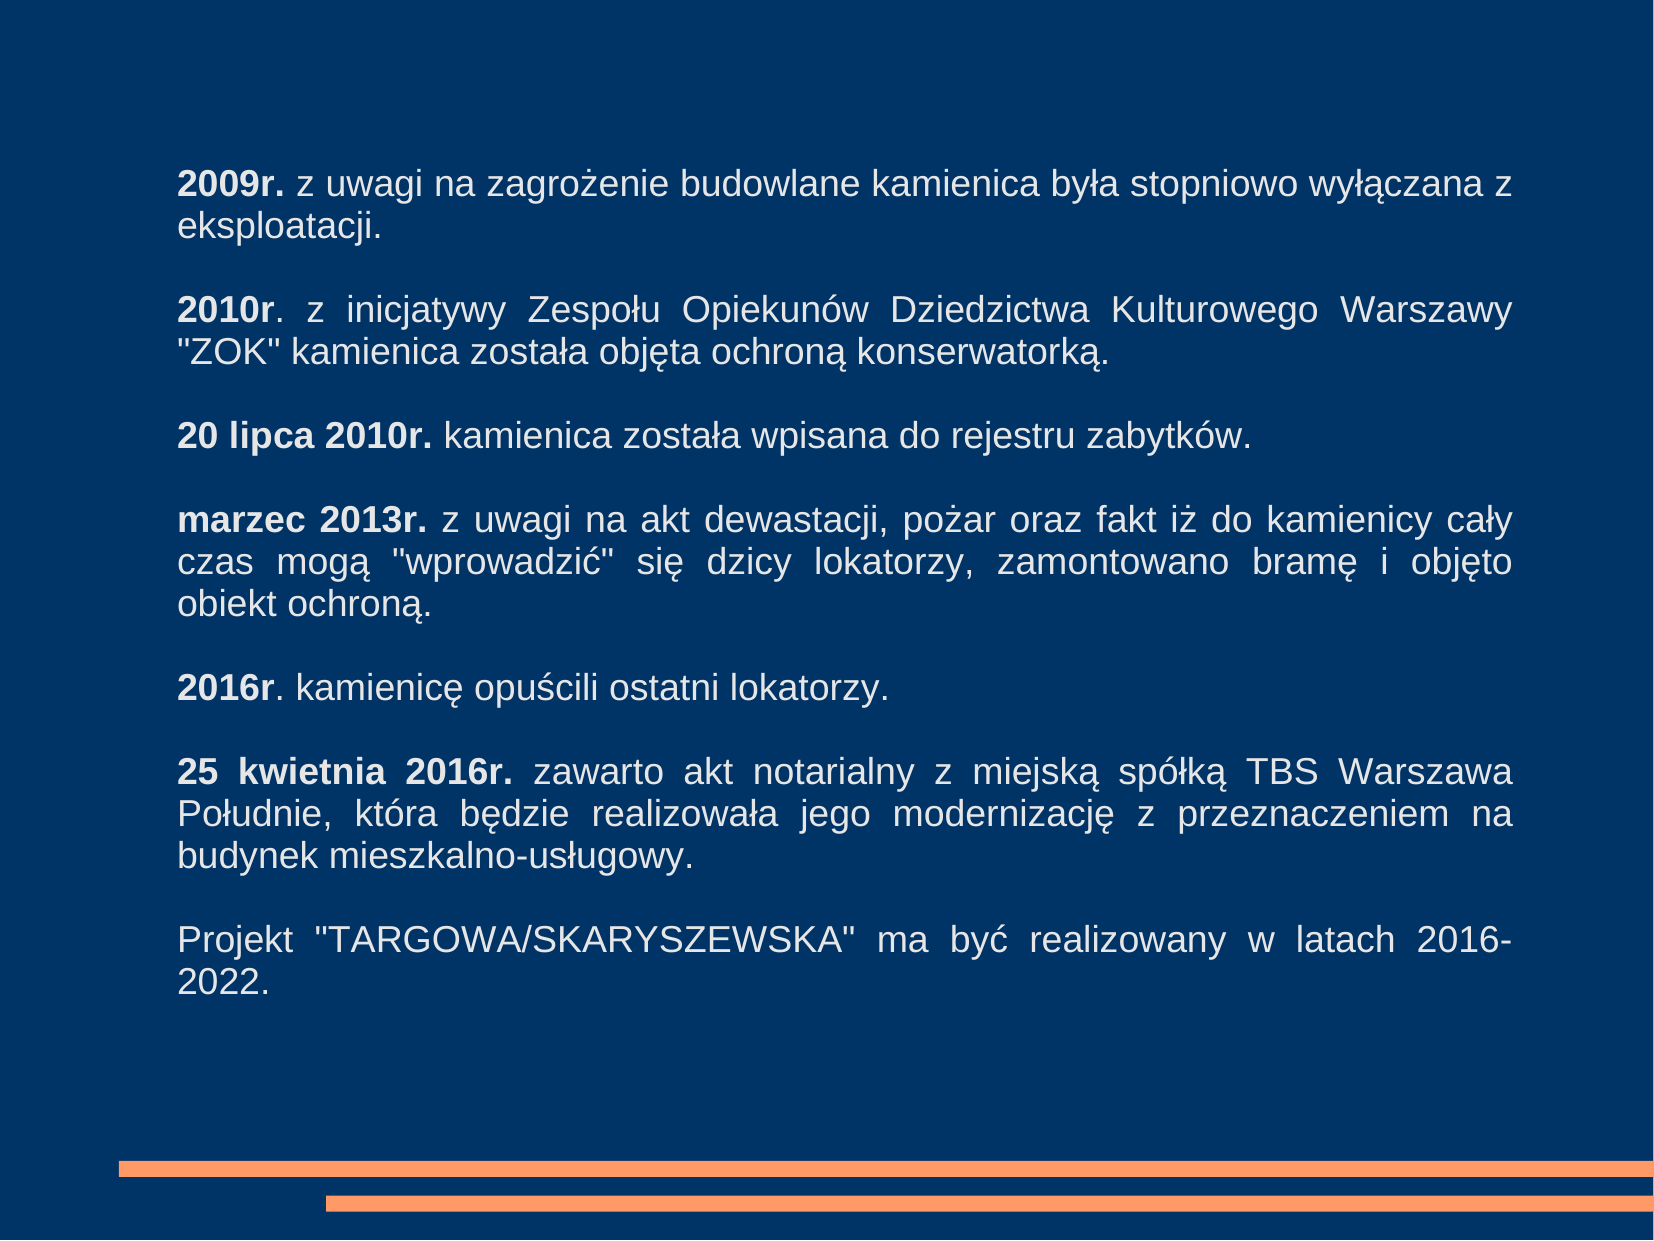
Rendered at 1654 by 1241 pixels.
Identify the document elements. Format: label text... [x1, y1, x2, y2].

list 2009r. z uwagi na zagrożenie budowlane kamienica była stopniowo wyłączana z eksploatacji. 2010r. z inicjatywy Zespołu Opiekunów Dziedzictwa Kulturowego Warszawy "ZOK" kamienica została objęta ochroną konserwatorką. 20 lipca 2010r. kamienica została wpisana do rejestru zabytków. marzec 2013r. z uwagi na akt dewastacji, pożar oraz fakt iż do kamienicy cały czas mogą "wprowadzić" się dzicy lokatorzy, zamontowano bramę i objęto obiekt ochroną. 2016r. kamienicę opuścili ostatni lokatorzy. 25 kwietnia 2016r. zawarto akt notarialny z miejską spółką TBS Warszawa Południe, która będzie realizowała jego modernizację z przeznaczeniem na budynek mieszkalno-usługowy. Projekt "TARGOWA/SKARYSZEWSKA" ma być realizowany w latach 2016-2022. [106, 36, 1514, 1087]
